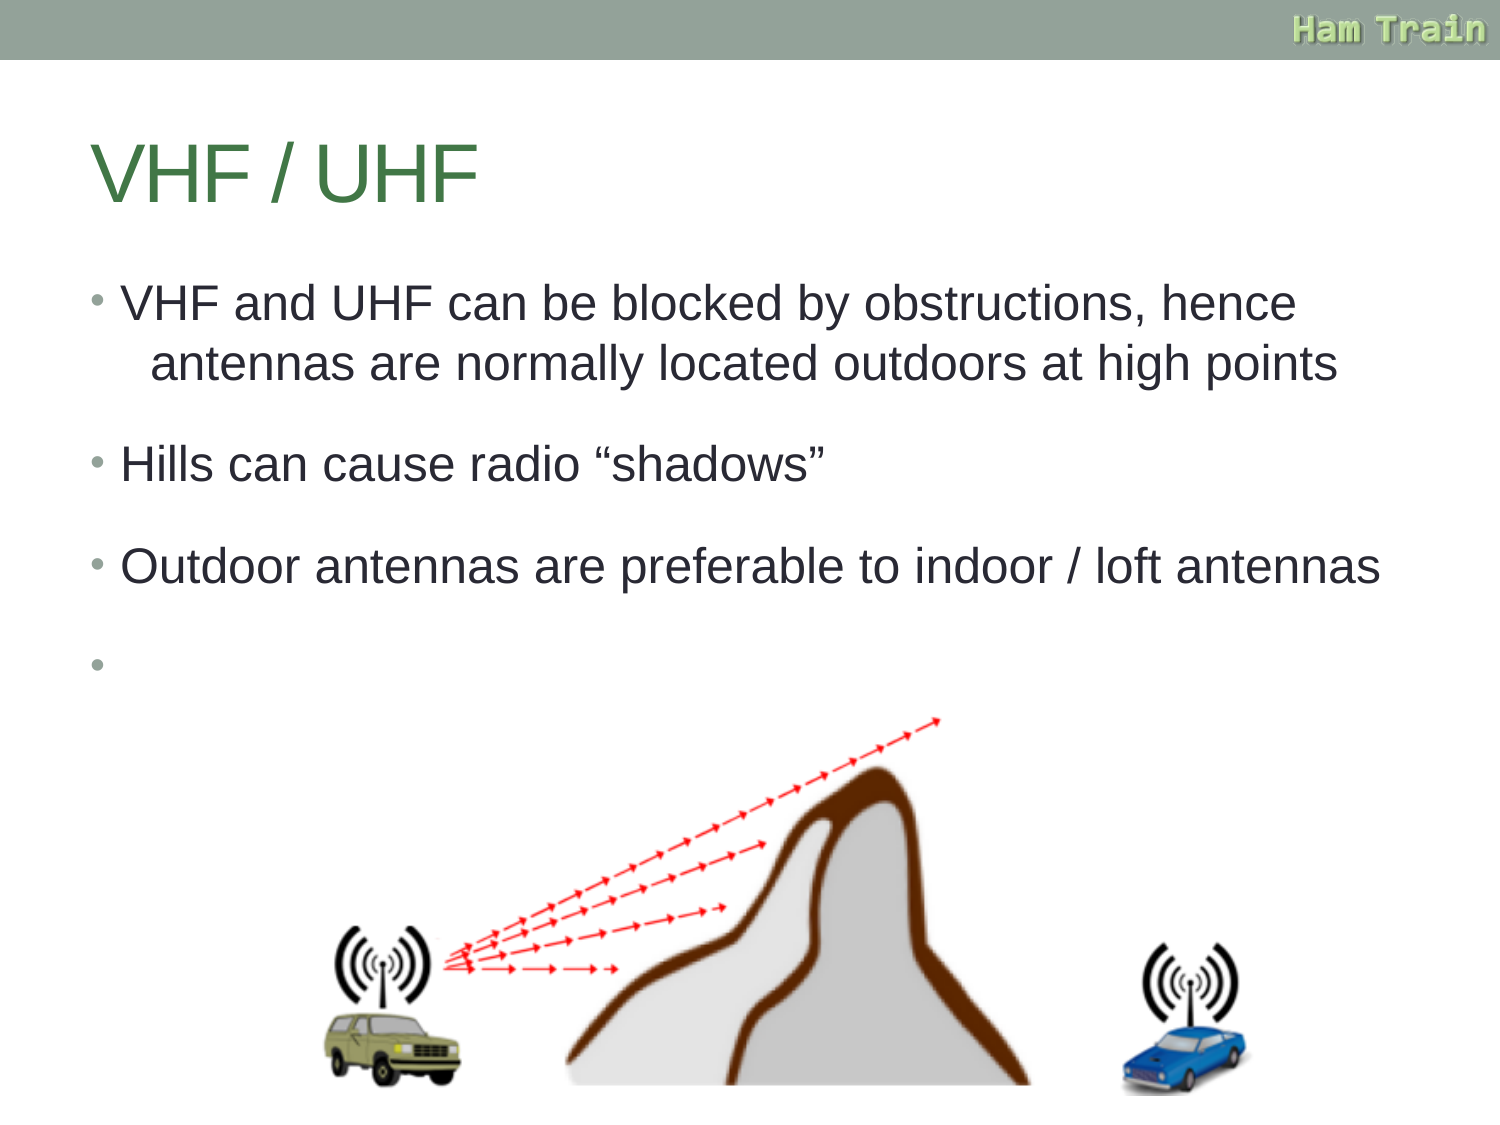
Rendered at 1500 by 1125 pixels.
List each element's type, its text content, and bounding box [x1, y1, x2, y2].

list VHF and UHF can be blocked by obstructions, hence antennas are normally located outdoors at high points Hills can cause radio “shadows” Outdoor antennas are preferable to indoor / loft antennas [75, 262, 1447, 787]
title VHF / UHF [75, 87, 1426, 251]
picture [301, 704, 1289, 1096]
